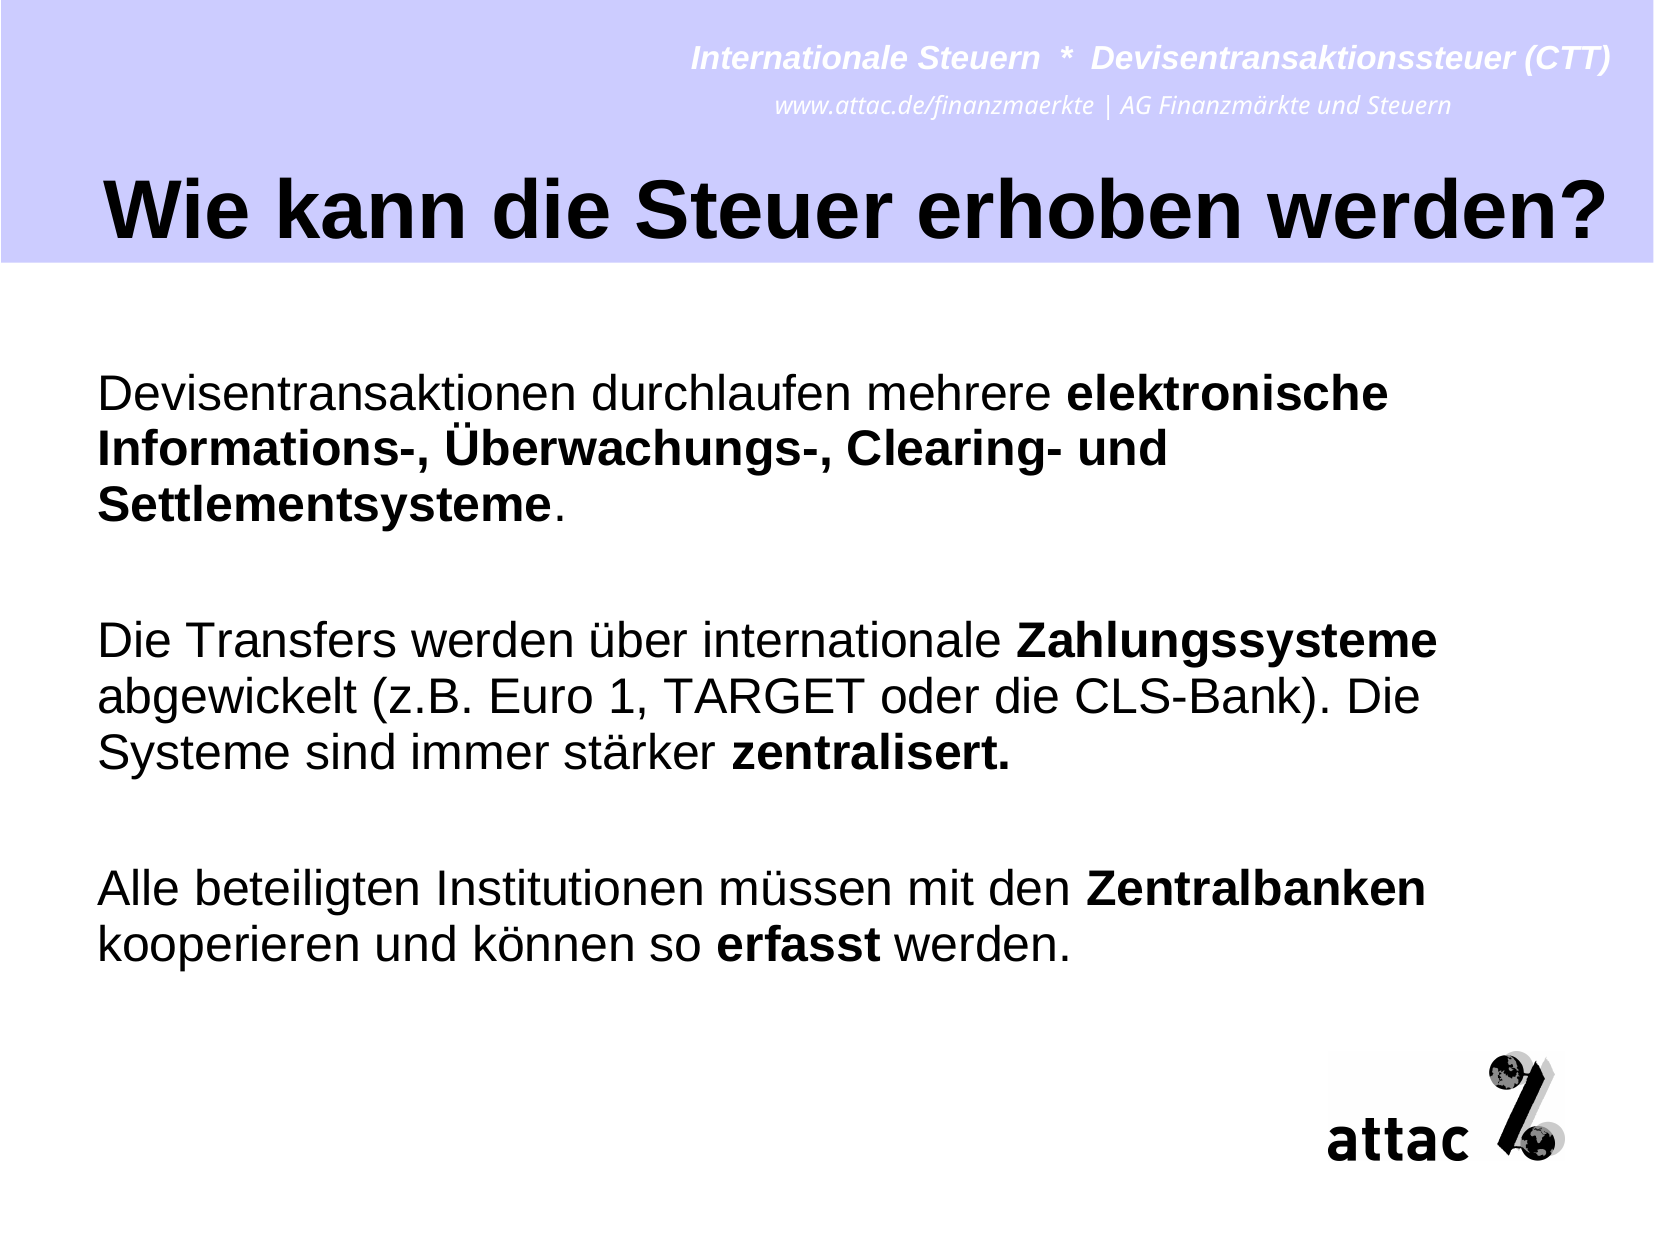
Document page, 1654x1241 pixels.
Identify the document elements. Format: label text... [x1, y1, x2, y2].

picture [1328, 1051, 1565, 1161]
text_box www.attac.de/finanzmaerkte | AG Finanzmärkte und Steuern [759, 76, 1534, 131]
text_box Devisentransaktionen durchlaufen mehrere elektronische Informations-, Überwachungs-, Clearing- und Settlementsysteme. Die Transfers werden über internationale Zahlungssysteme abgewickelt (z.B. Euro 1, TARGET oder die CLS-Bank). Die Systeme sind immer stärker zentralisert. Alle beteiligten Institutionen müssen mit den Zentralbanken kooperieren und können so erfasst werden. [82, 357, 1583, 980]
text_box Wie kann die Steuer erhoben werden? [88, 171, 1654, 262]
text_box Internationale Steuern * Devisentransaktionssteuer (CTT) [407, 41, 1654, 77]
text_box [1, 0, 1654, 263]
